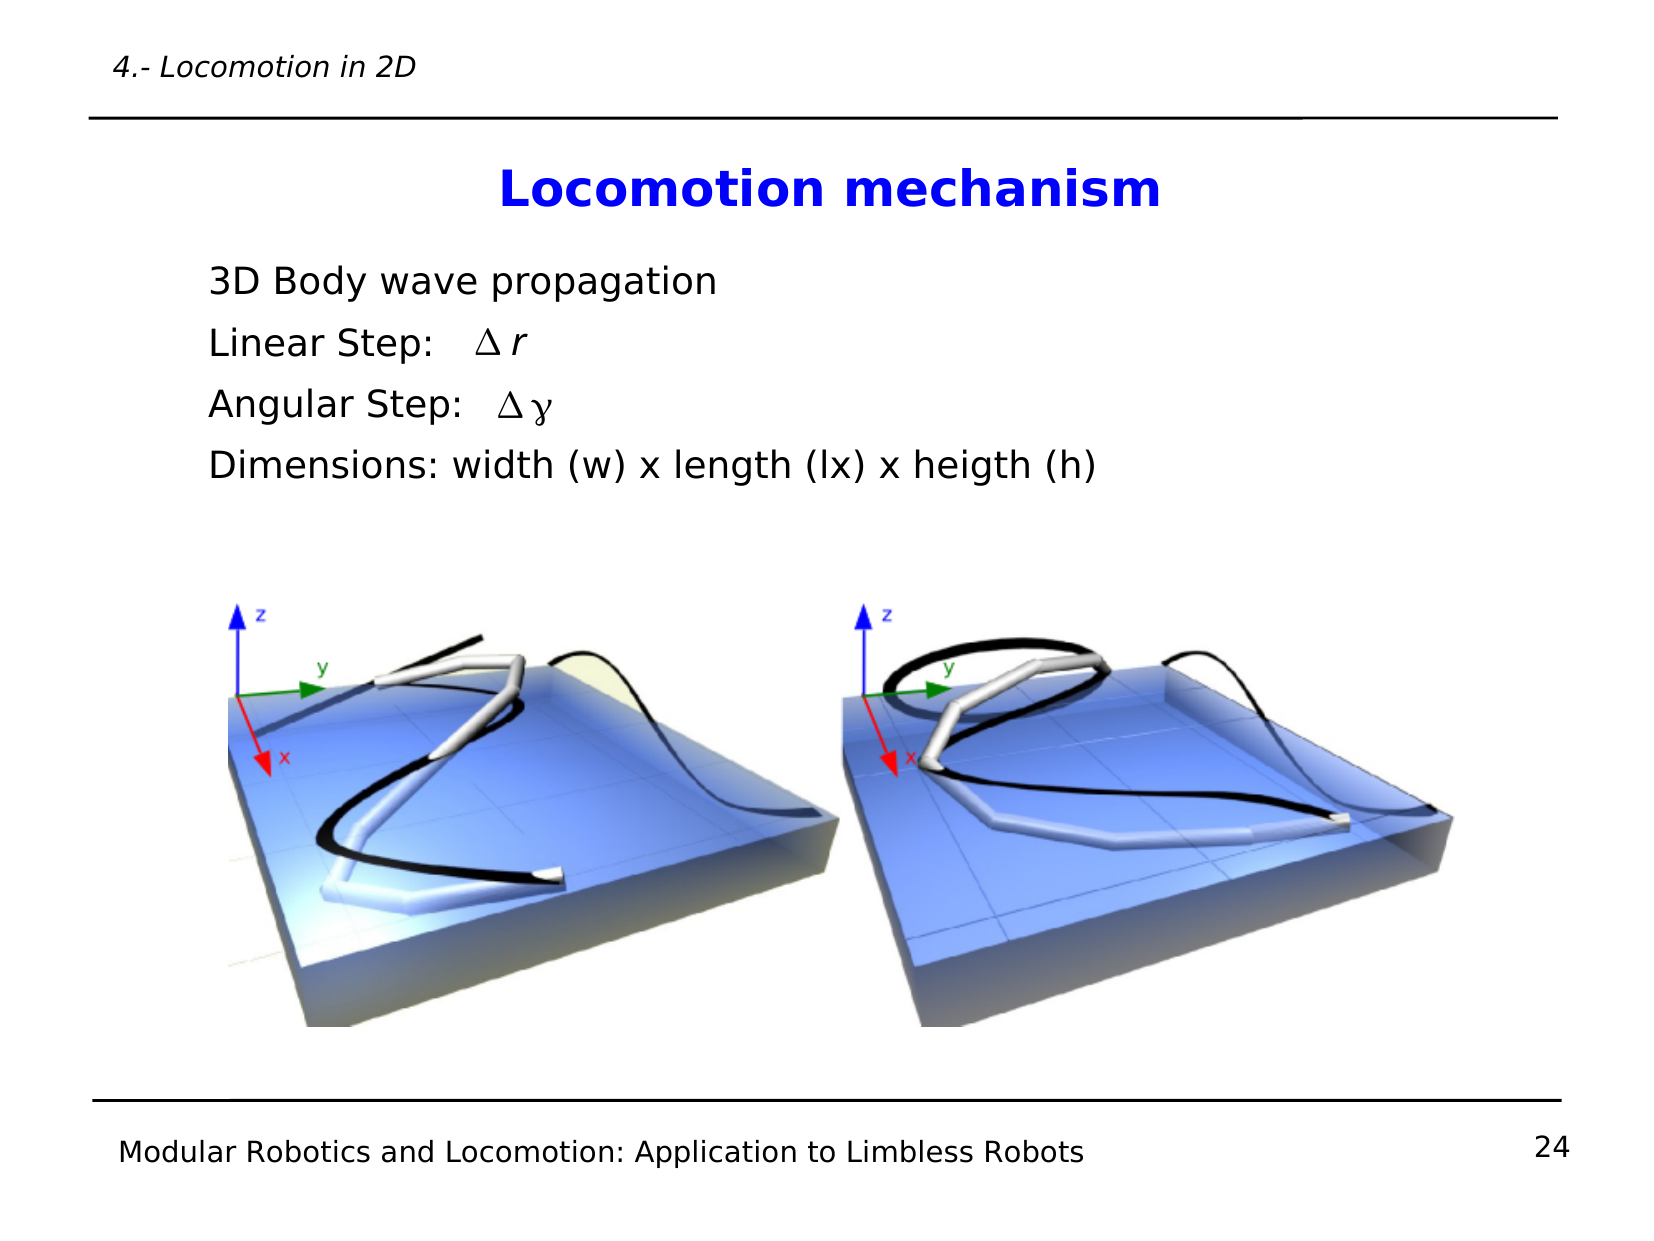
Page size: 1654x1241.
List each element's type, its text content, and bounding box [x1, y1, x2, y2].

text_box Modular Robotics and Locomotion: Application to Limbless Robots [103, 1127, 1101, 1177]
text_box 4.- Locomotion in 2D [97, 42, 433, 93]
chart [487, 381, 565, 430]
text_box 3D Body wave propagation Linear Step: Angular Step: Dimensions: width (w) x length (lx) x heigth (h) [181, 252, 1107, 495]
text_box Locomotion mechanism [483, 152, 1166, 226]
chart [464, 319, 535, 368]
picture [228, 566, 1455, 1027]
